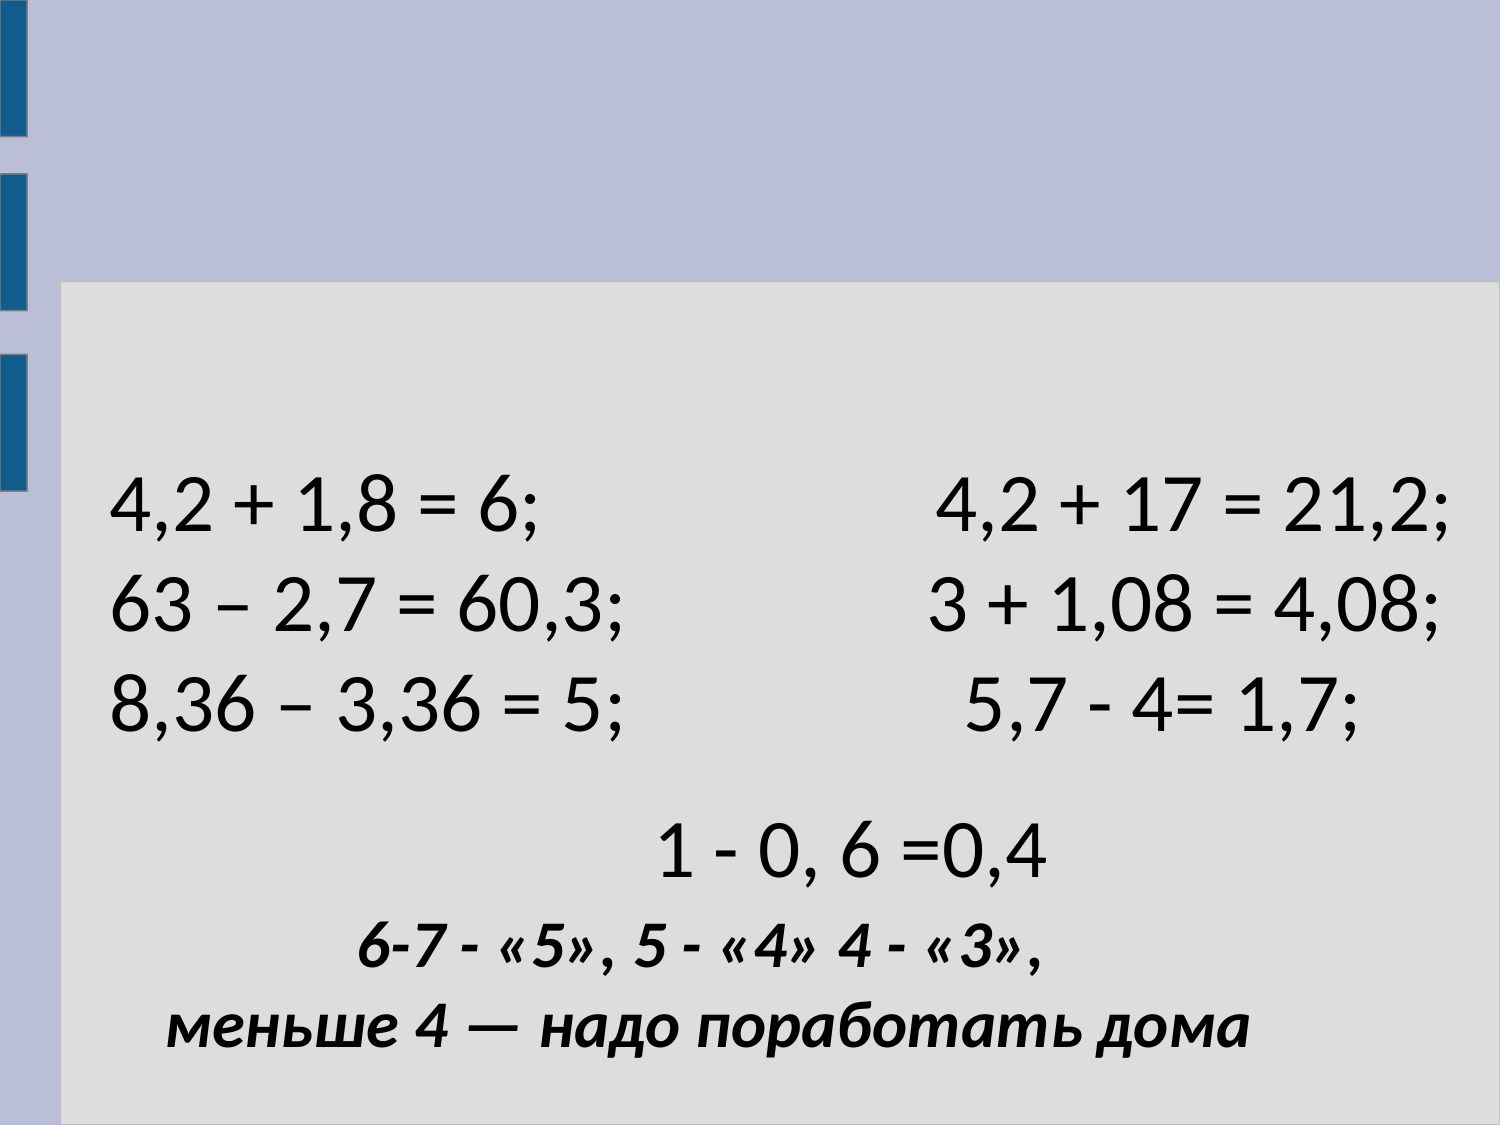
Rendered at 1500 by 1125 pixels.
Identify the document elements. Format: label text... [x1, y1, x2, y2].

text_box 4,2 + 1,8 = 6; 4,2 + 17 = 21,2; 63 – 2,7 = 60,3; 3 + 1,08 = 4,08; 8,36 – 3,36 = 5; 5,7 - 4= 1,7; 1 - 0, 6 =0,4 [94, 295, 1477, 1047]
text_box 6-7 - «5», 5 - «4» 4 - «3», меньше 4 — надо поработать дома [118, 893, 1300, 1069]
